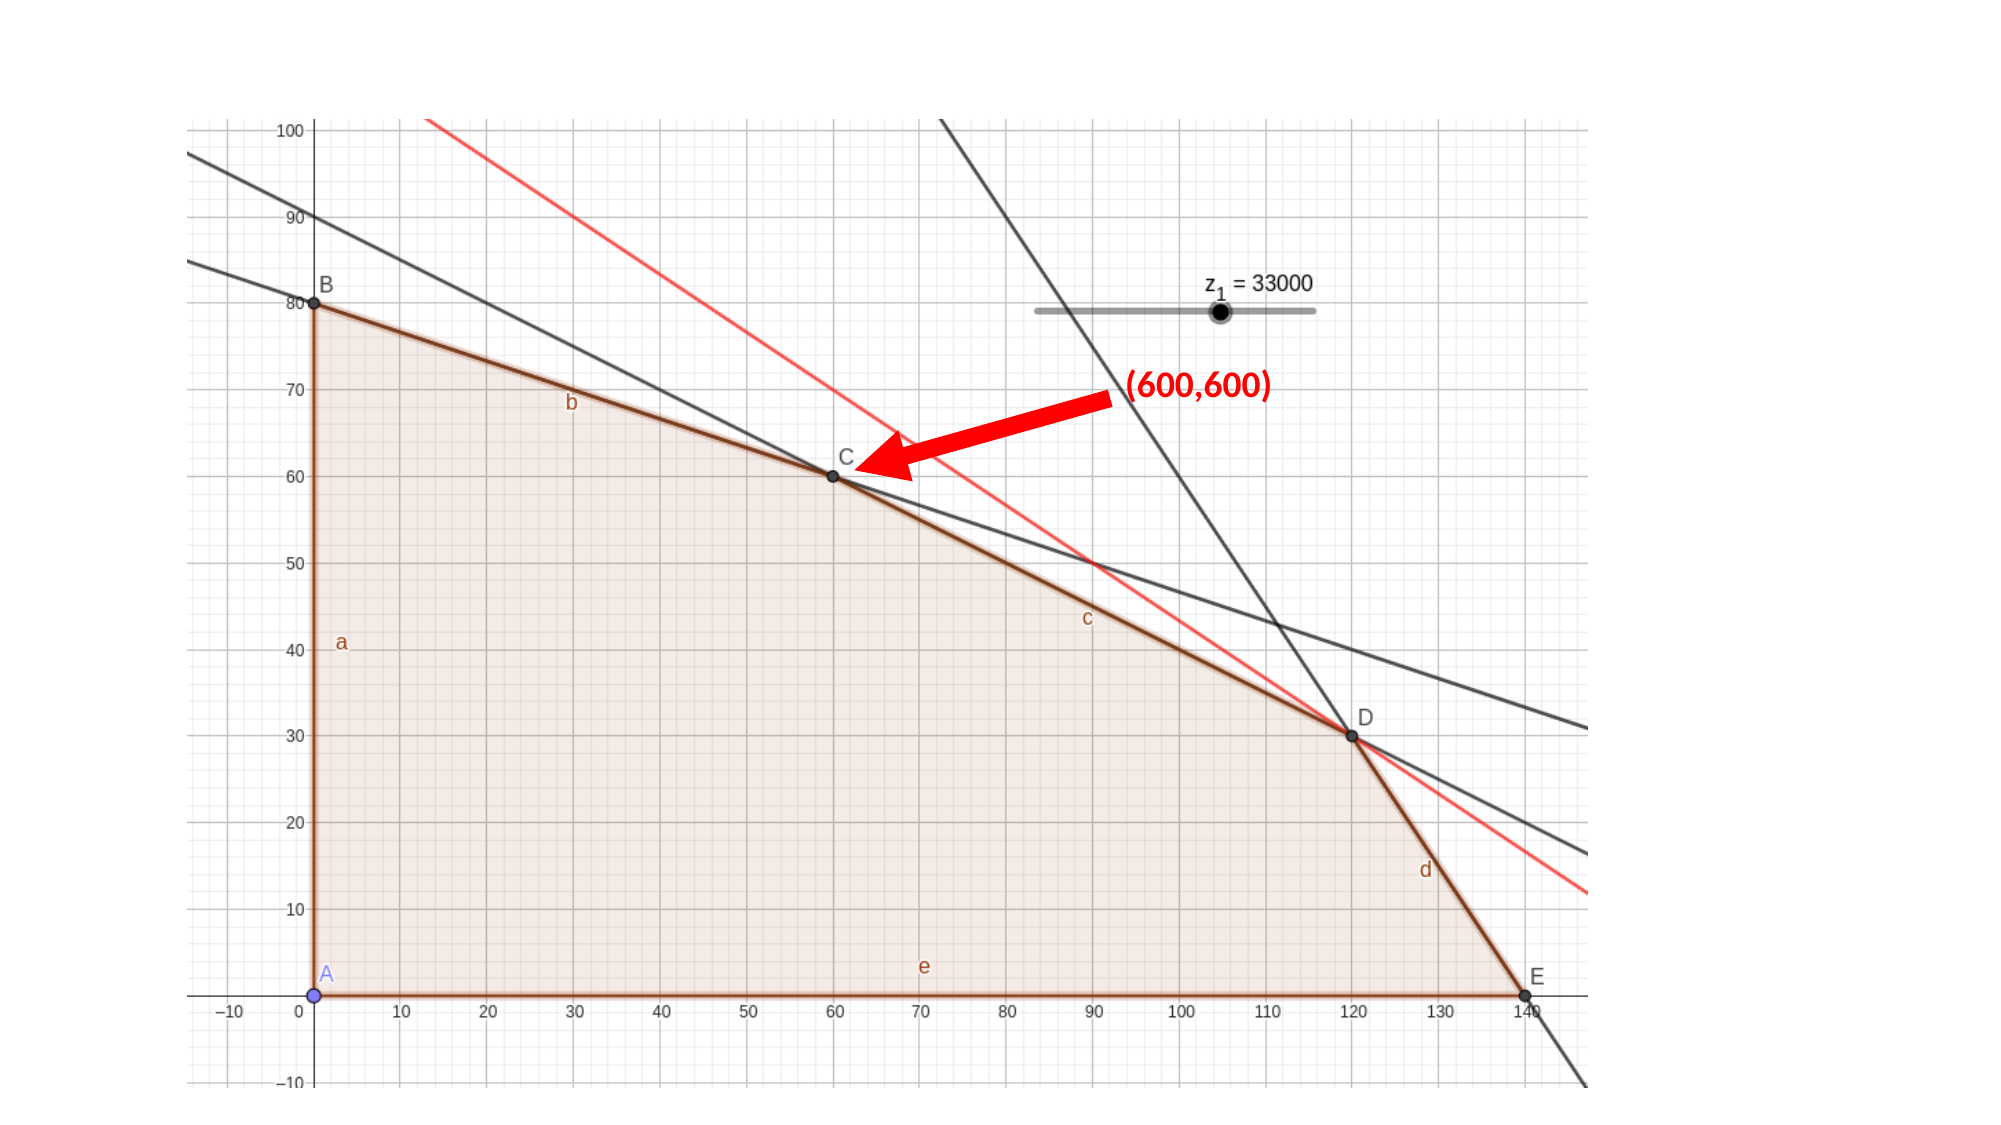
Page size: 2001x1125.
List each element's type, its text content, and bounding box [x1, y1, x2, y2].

text_box (600,600) [1110, 352, 2000, 413]
picture [187, 119, 1588, 1088]
